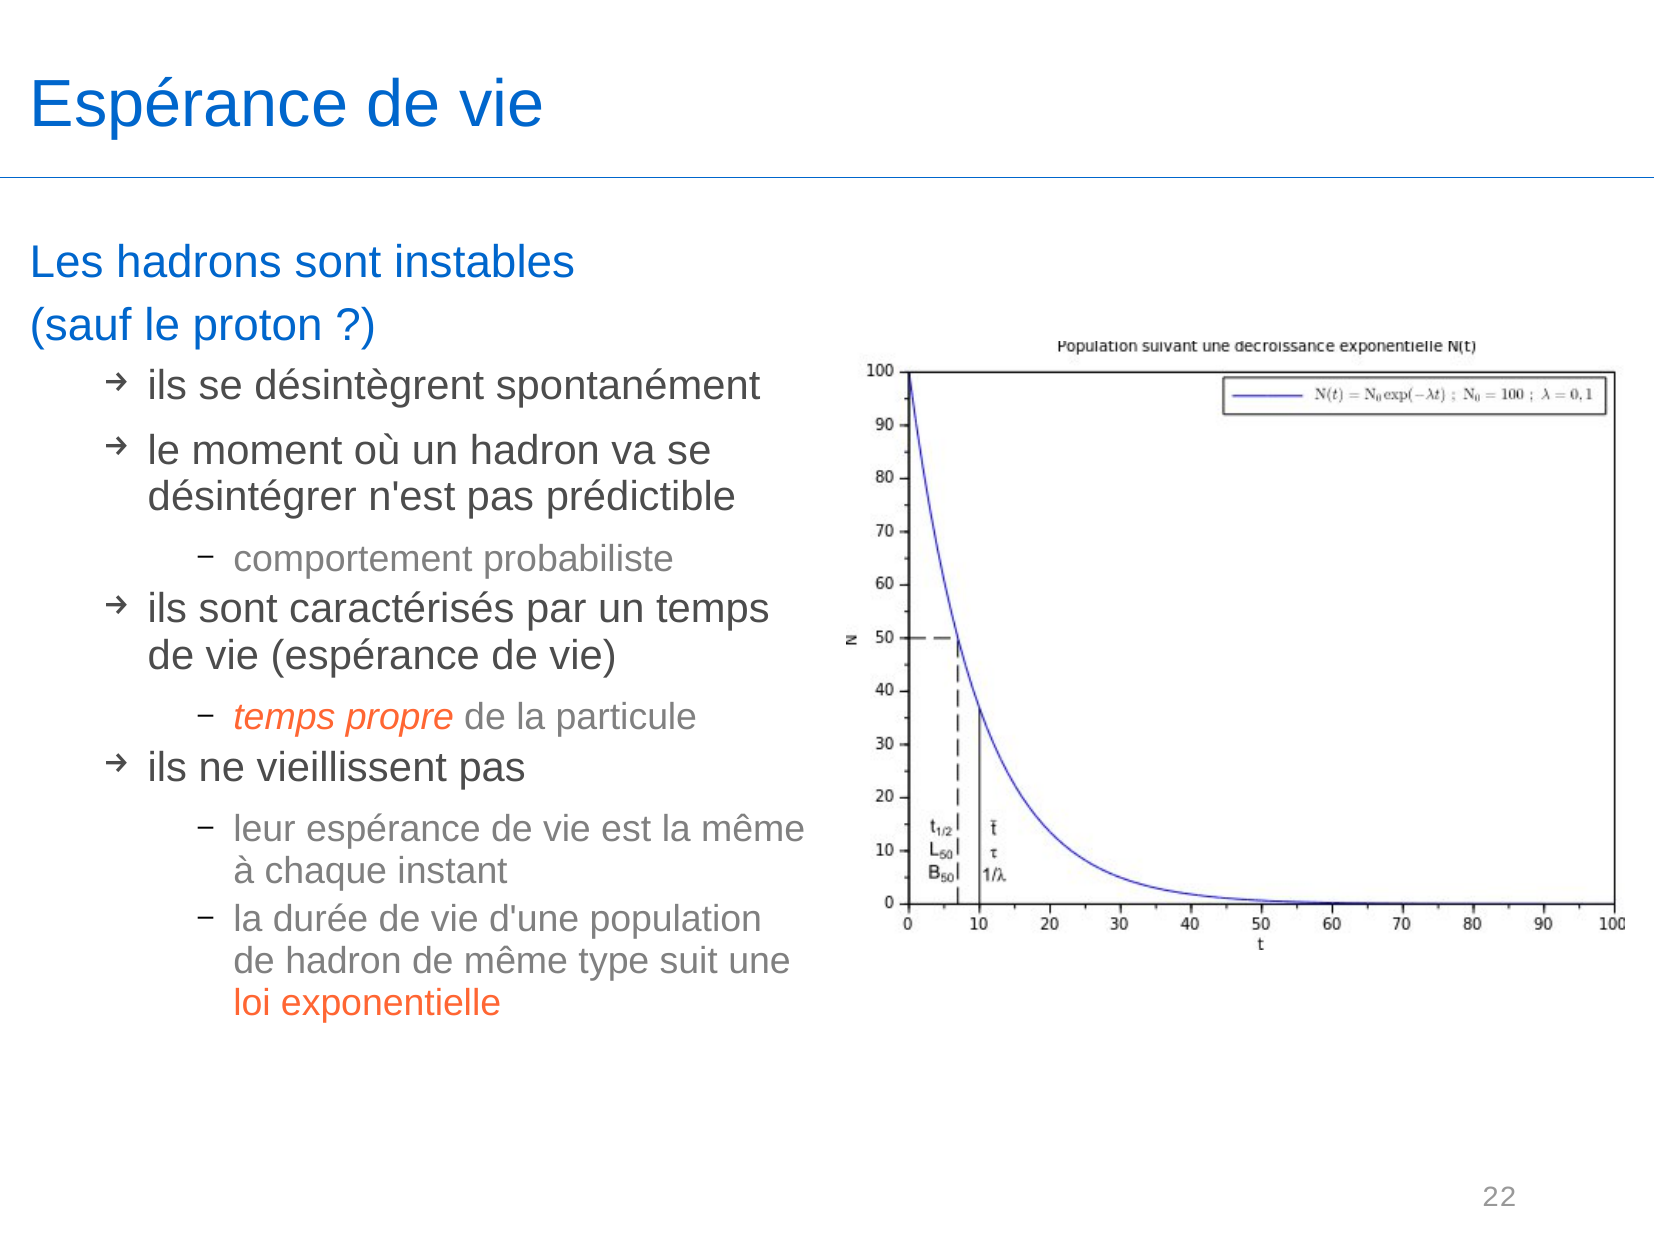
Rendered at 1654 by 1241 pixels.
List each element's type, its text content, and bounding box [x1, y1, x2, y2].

list Les hadrons sont instables (sauf le proton ?) ils se désintègrent spontanément le moment où un hadron va se désintégrer n'est pas prédictible comportement probabiliste ils sont caractérisés par un temps de vie (espérance de vie) temps propre de la particule ils ne vieillissent pas leur espérance de vie est la même à chaque instant la durée de vie d'une population de hadron de même type suit une loi exponentielle [29, 236, 808, 1055]
picture [846, 341, 1625, 950]
title Espérance de vie [29, 29, 1625, 178]
